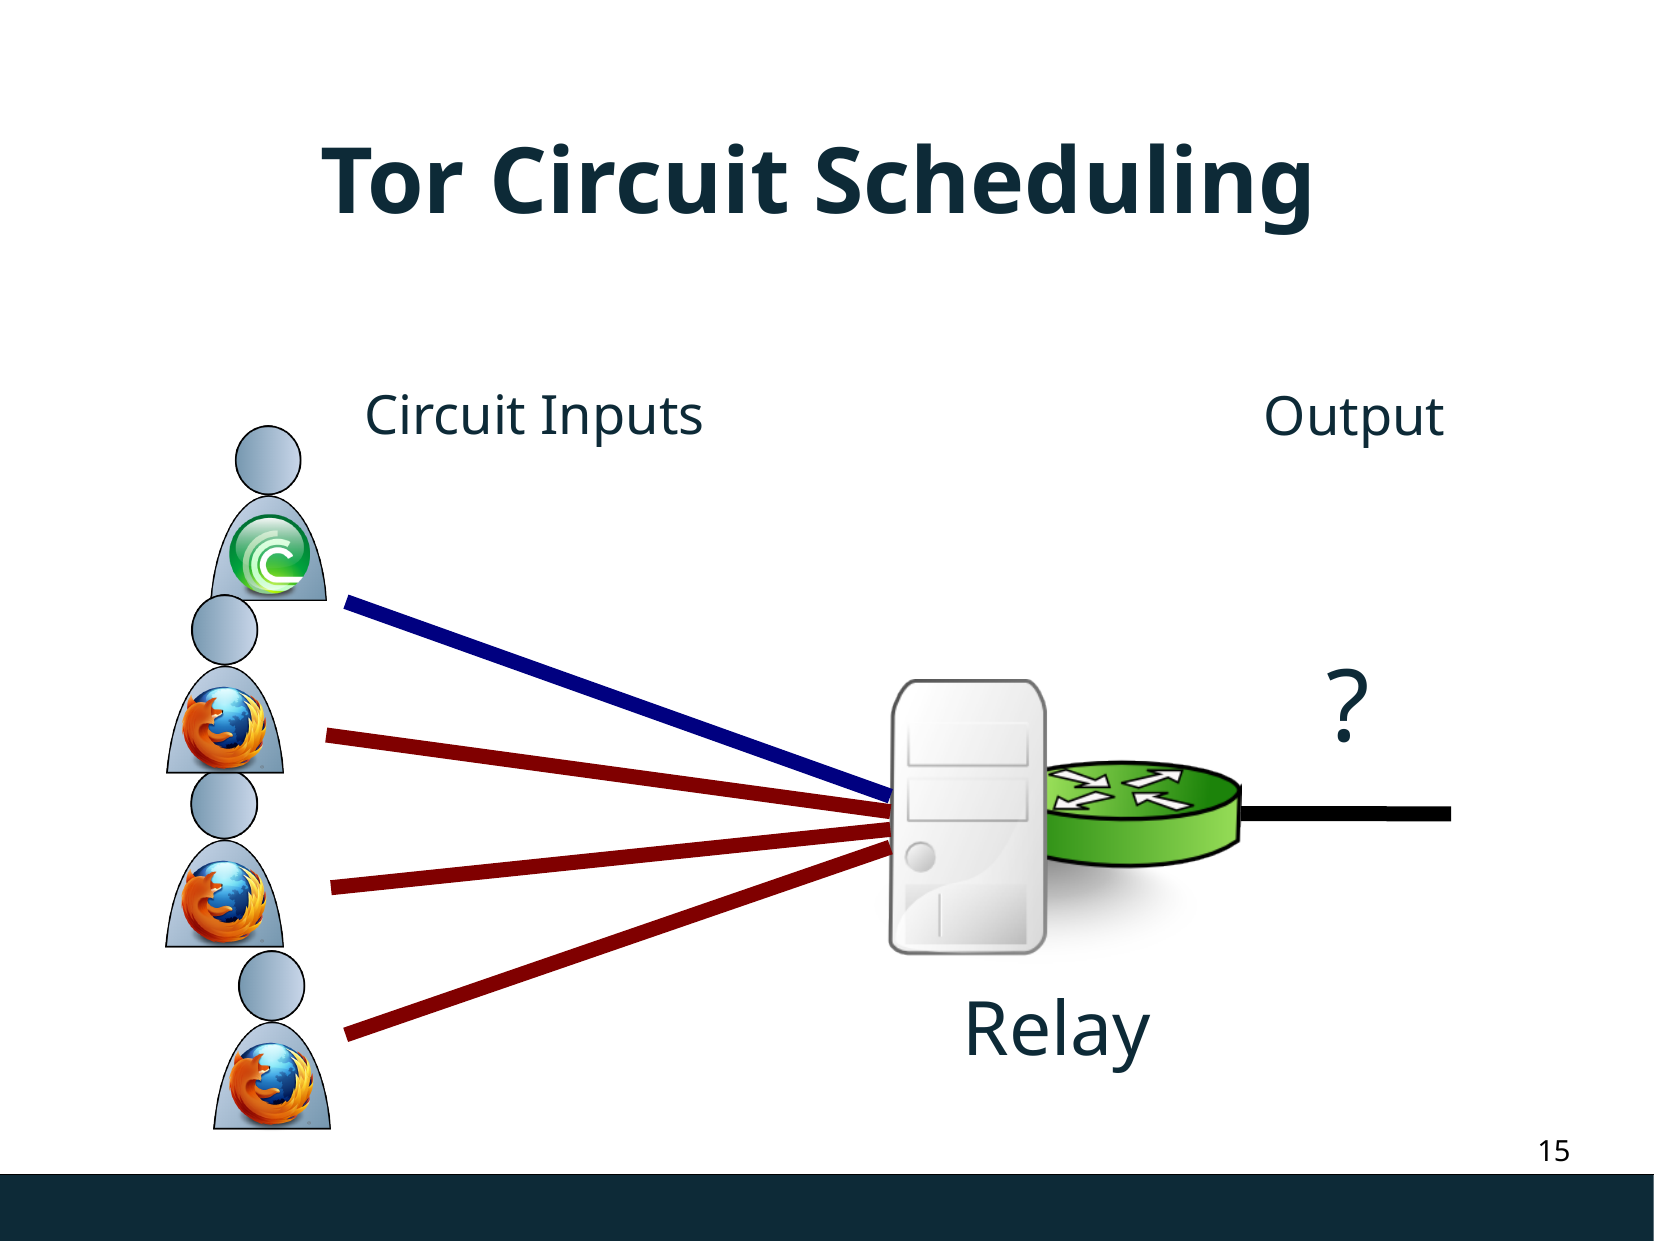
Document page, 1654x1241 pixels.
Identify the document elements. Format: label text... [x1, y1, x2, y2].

picture [165, 425, 331, 1133]
title Tor Circuit Scheduling [86, 74, 1575, 282]
text_box Output [1249, 370, 1535, 448]
text_box ? [1311, 627, 1375, 757]
text_box Circuit Inputs [349, 369, 822, 447]
picture [872, 679, 1242, 964]
